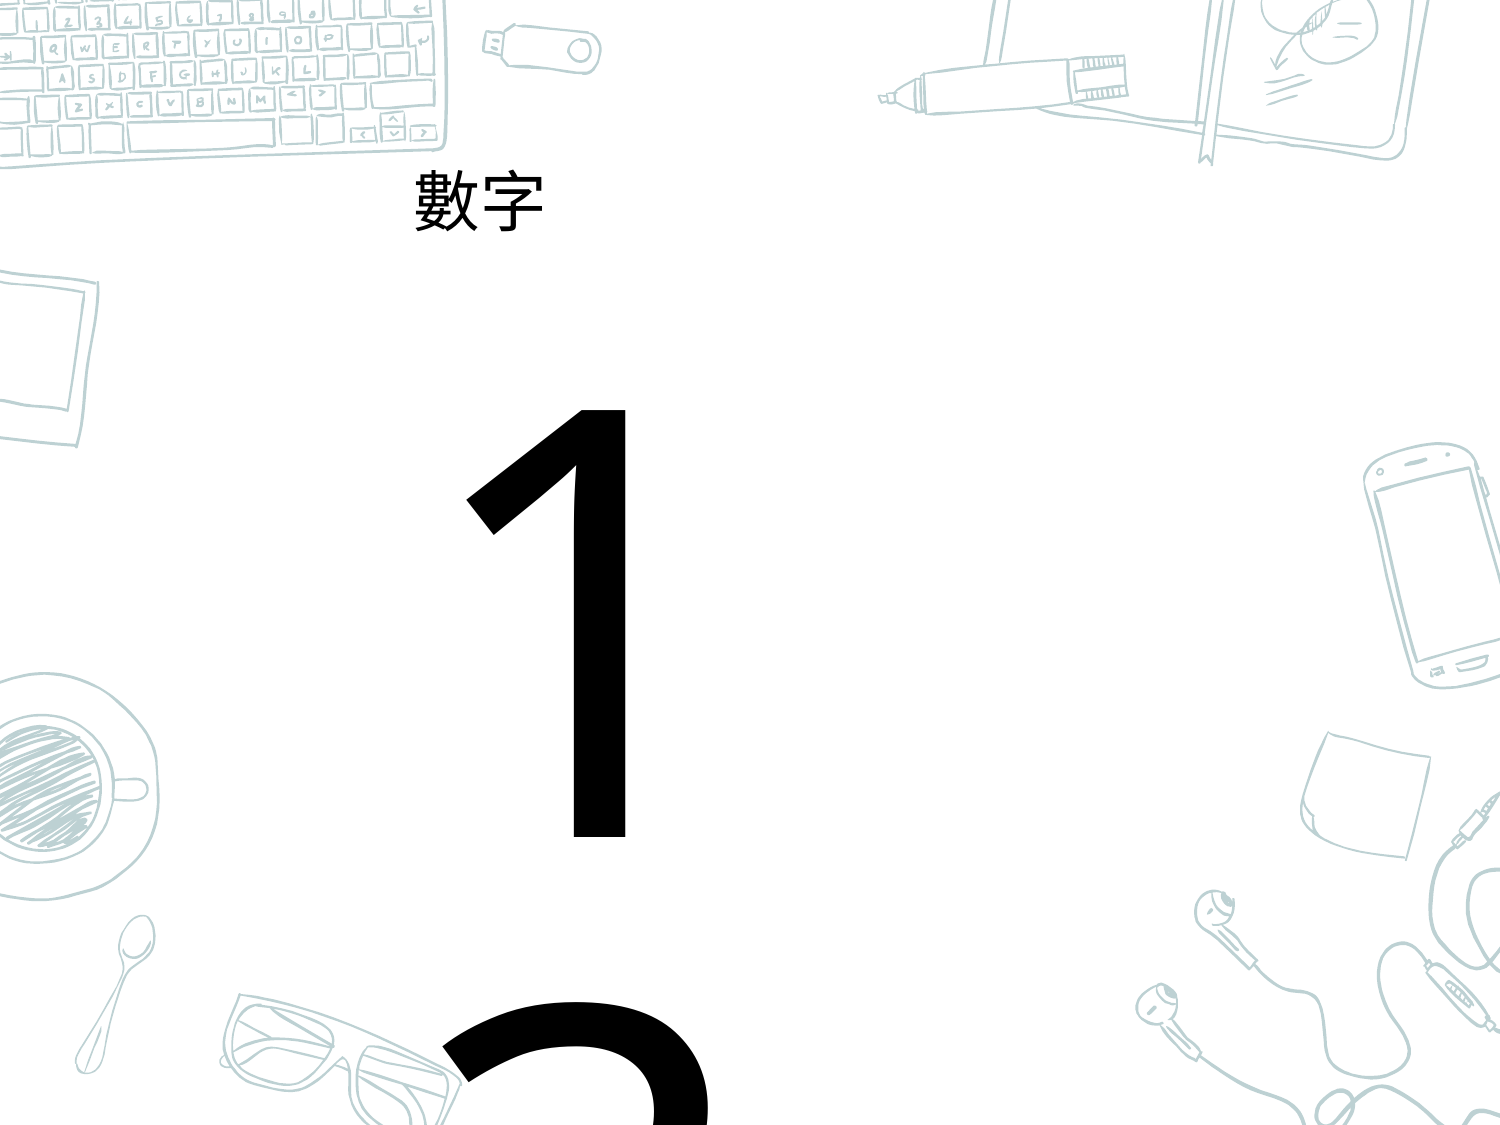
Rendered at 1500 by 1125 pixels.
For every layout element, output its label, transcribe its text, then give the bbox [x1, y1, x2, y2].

text_box 數字13 [398, 152, 1090, 973]
